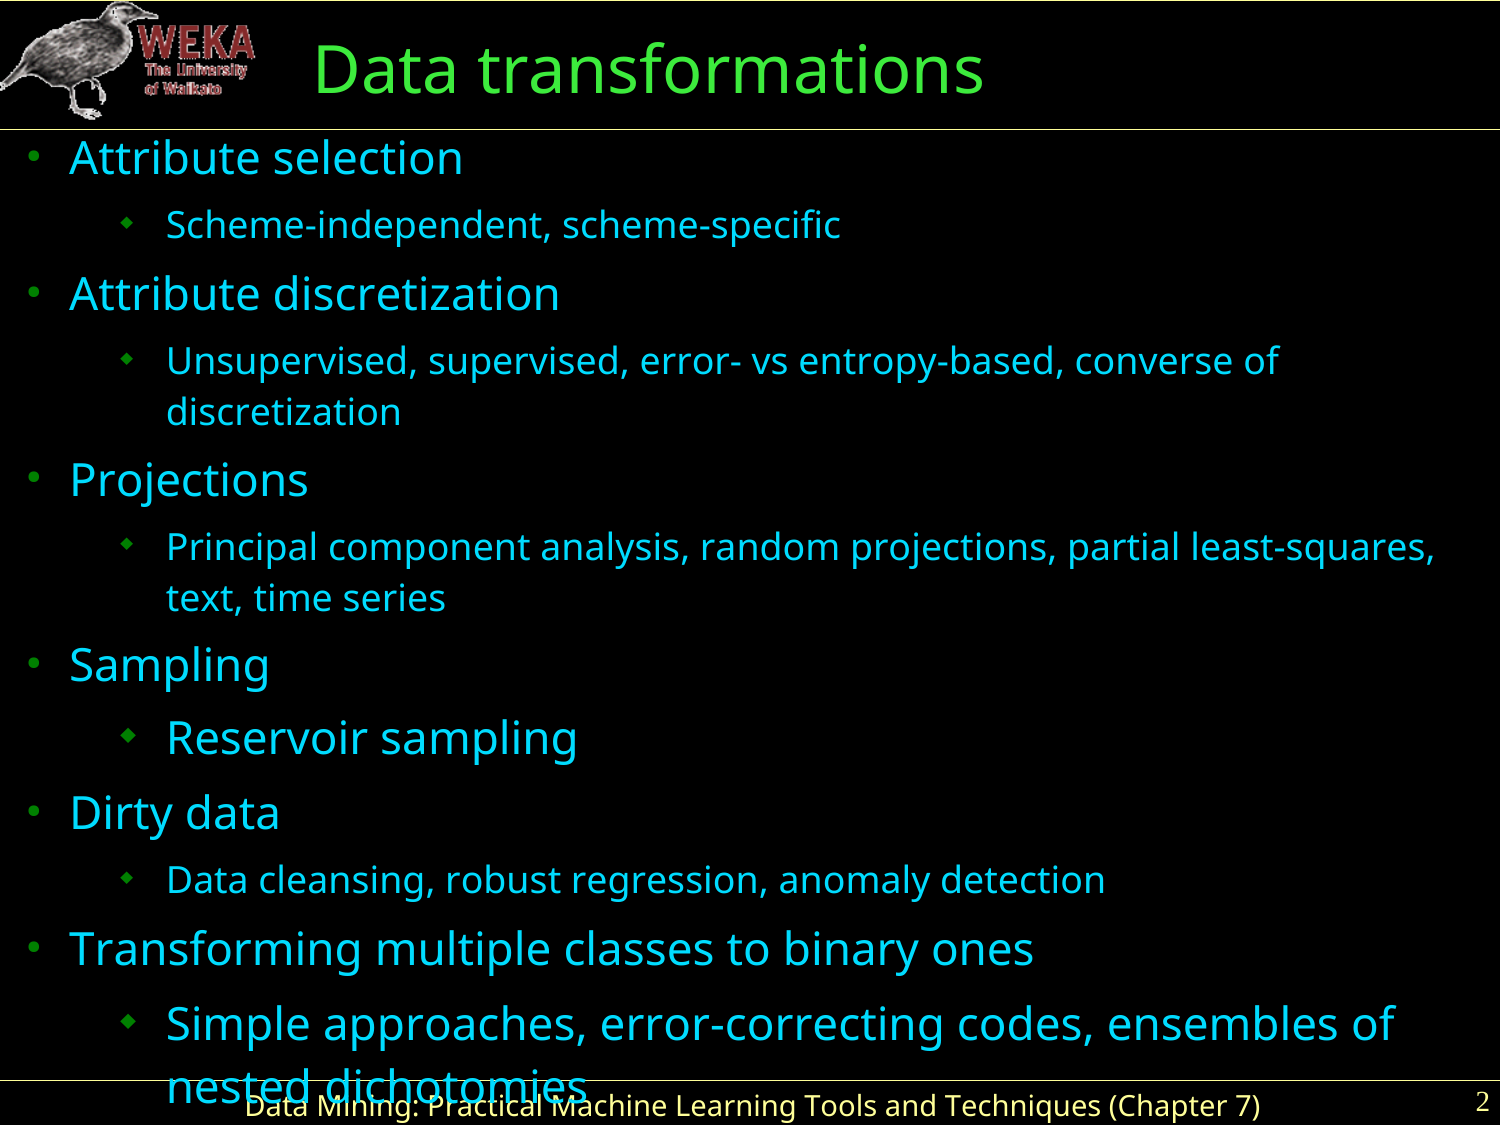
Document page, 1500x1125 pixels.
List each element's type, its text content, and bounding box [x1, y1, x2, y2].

title Data transformations [297, 0, 1500, 118]
picture [0, 1, 266, 129]
text_box Attribute selection Scheme-independent, scheme-specific Attribute discretization Unsupervised, supervised, error- vs entropy-based, converse of discretization Projections Principal component analysis, random projections, partial least-squares, text, time series Sampling Reservoir sampling Dirty data Data cleansing, robust regression, anomaly detection Transforming multiple classes to binary ones Simple approaches, error-correcting codes, ensembles of nested dichotomies Calibrating class probabilities [11, 118, 1500, 991]
